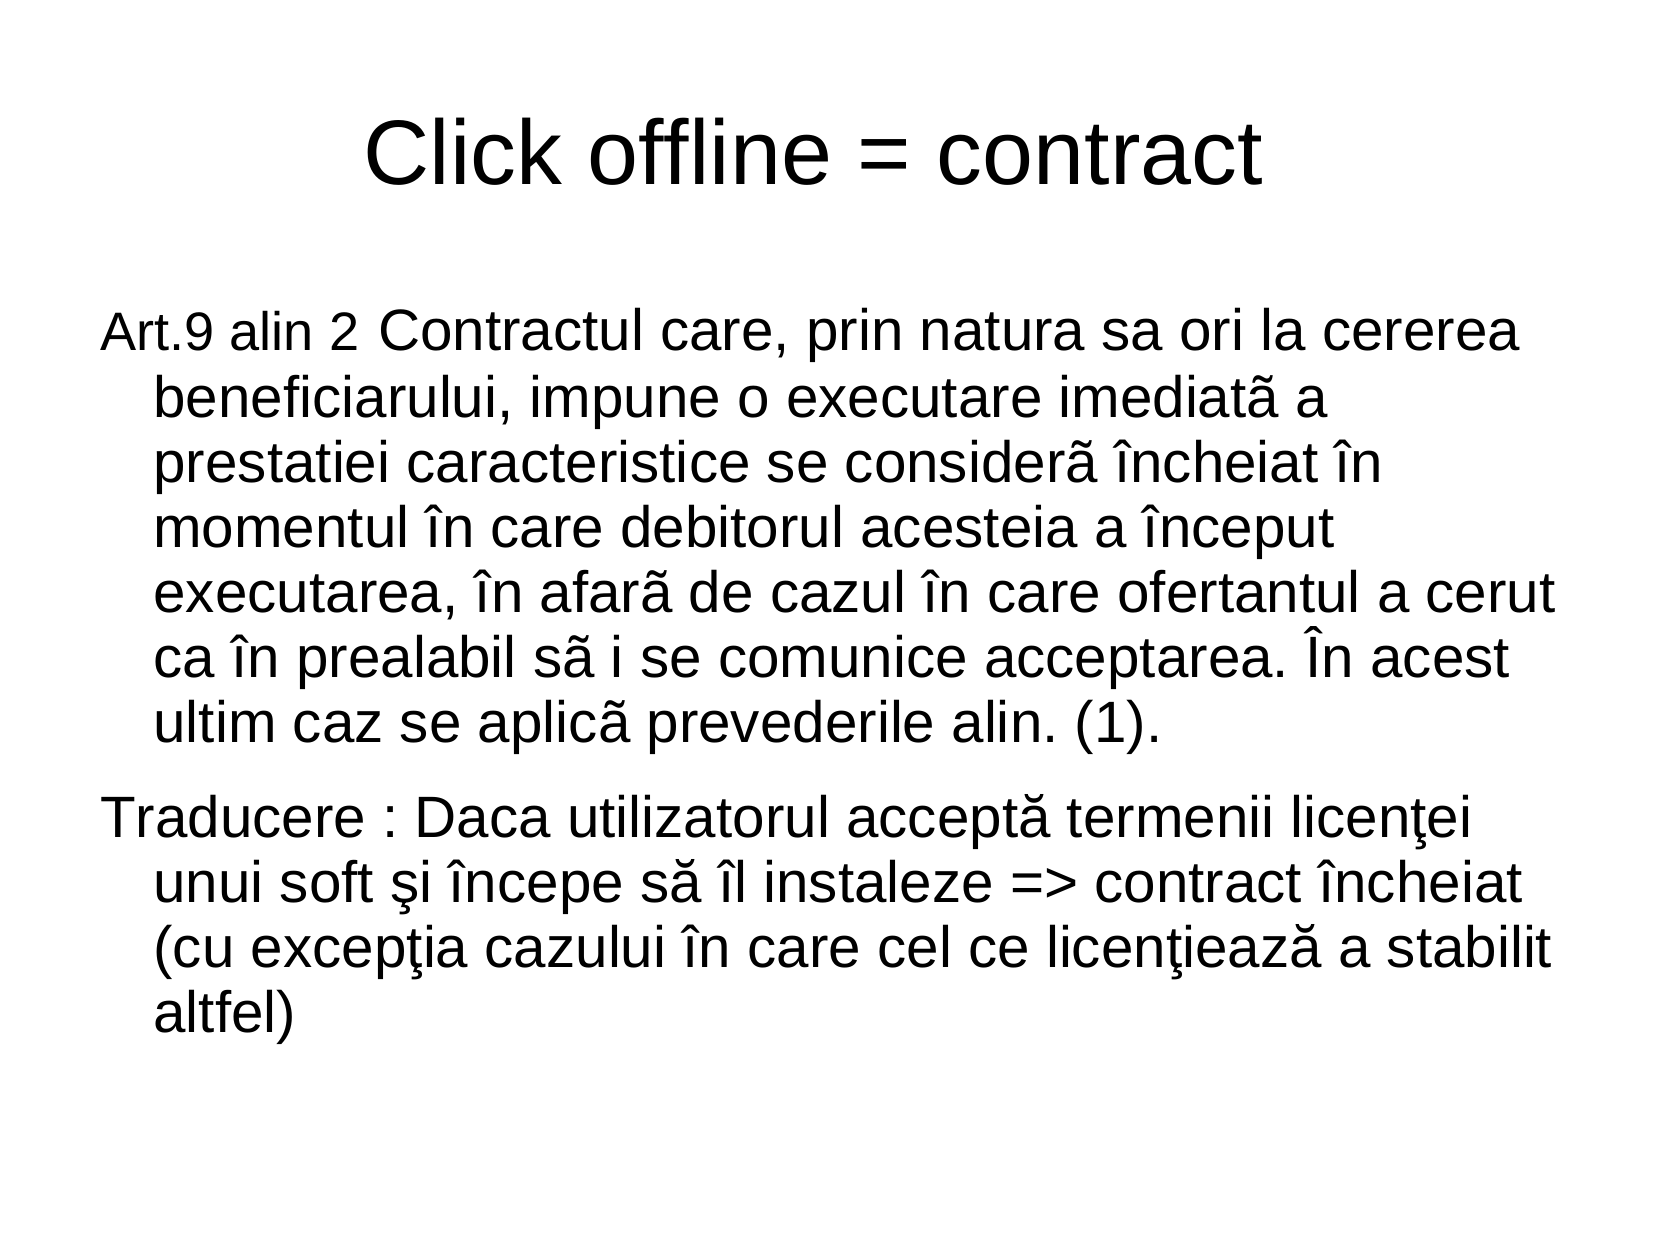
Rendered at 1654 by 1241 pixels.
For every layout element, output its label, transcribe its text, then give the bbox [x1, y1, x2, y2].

title Click offline = contract [82, 49, 1571, 257]
list Art.9 alin 2 Contractul care, prin natura sa ori la cererea beneficiarului, impune o executare imediatã a prestatiei caracteristice se considerã încheiat în momentul în care debitorul acesteia a început executarea, în afarã de cazul în care ofertantul a cerut ca în prealabil sã i se comunice acceptarea. În acest ultim caz se aplicã prevederile alin. (1). Traducere : Daca utilizatorul acceptă termenii licenţei unui soft şi începe să îl instaleze => contract încheiat (cu excepţia cazului în care cel ce licenţiează a stabilit altfel) [82, 290, 1571, 1109]
